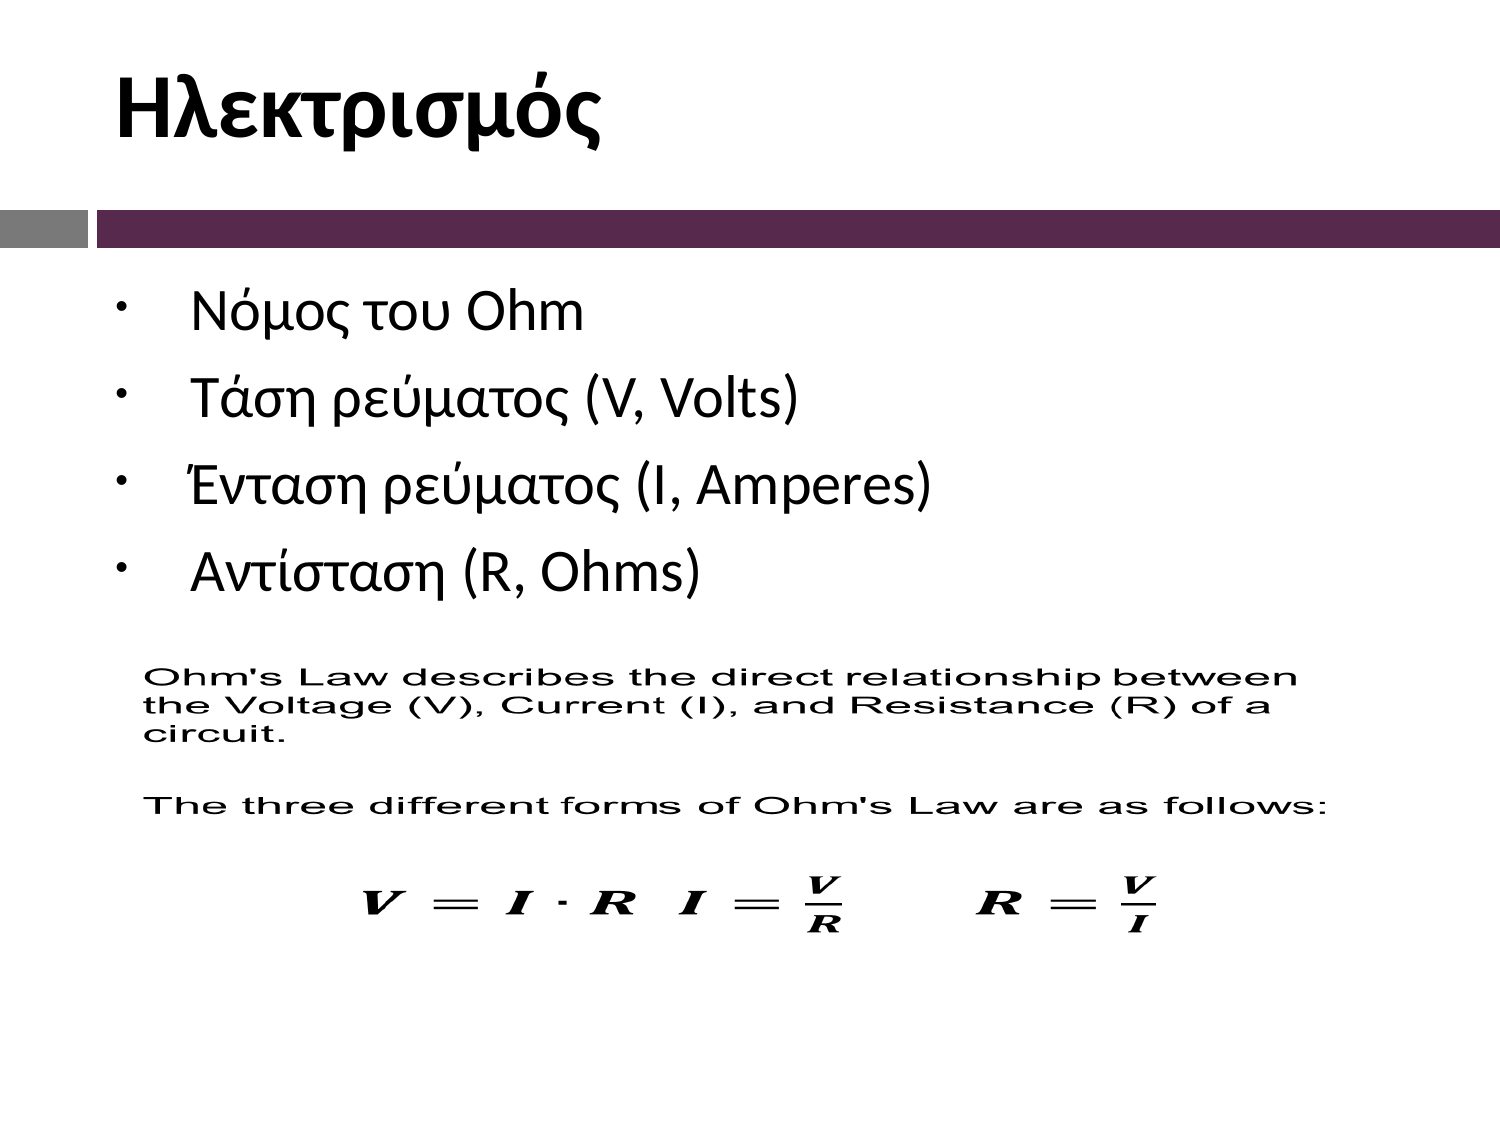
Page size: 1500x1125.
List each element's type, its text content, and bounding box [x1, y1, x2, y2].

text_box [112, 655, 1388, 1000]
title Ηλεκτρισμός [100, 19, 1438, 182]
list Νόμος του Ohm Τάση ρεύματος (V, Volts) Ένταση ρεύματος (I, Amperes) Αντίσταση (R, Ohms) [100, 262, 1438, 1000]
